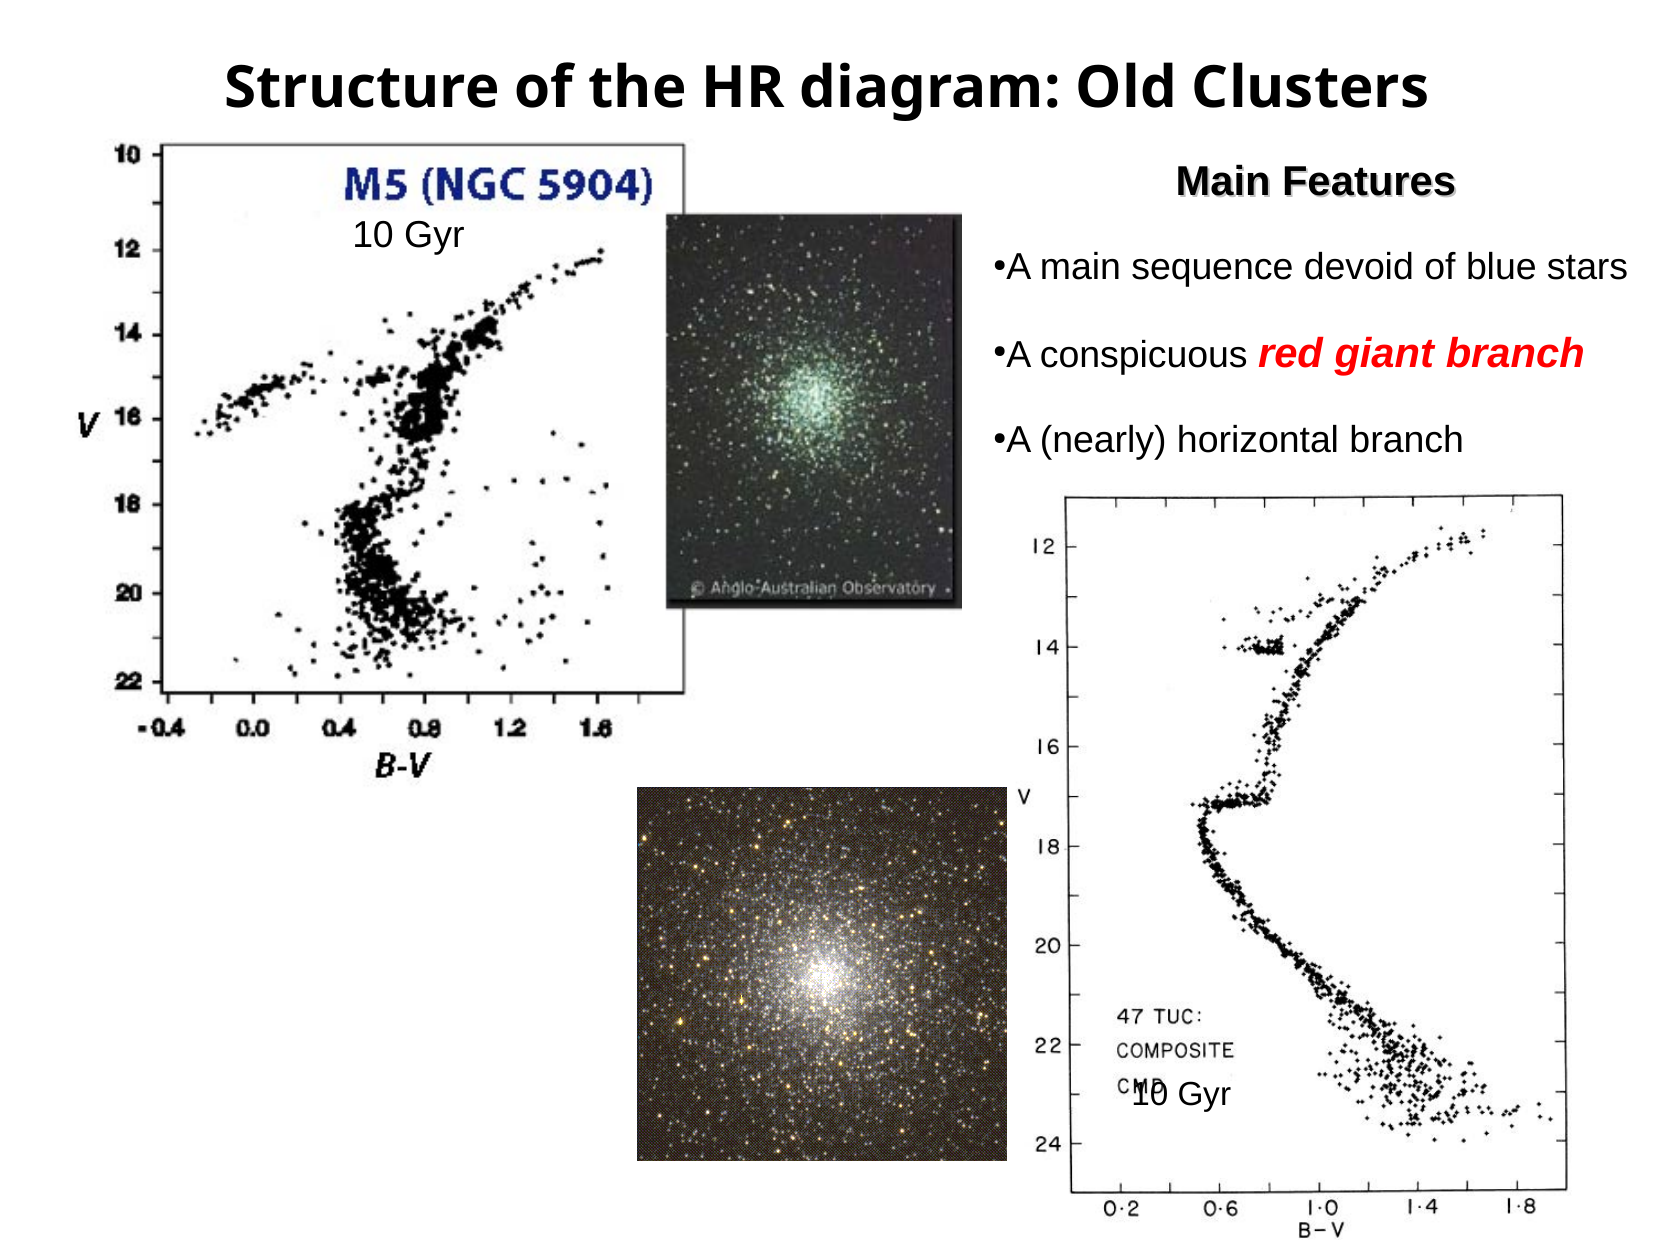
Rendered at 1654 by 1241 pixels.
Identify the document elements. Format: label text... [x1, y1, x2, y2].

text_box Main Features A main sequence devoid of blue stars A conspicuous red giant branch A (nearly) horizontal branch [978, 150, 1654, 468]
picture [61, 121, 1594, 1241]
text_box 10 Gyr [1050, 1068, 1313, 1121]
text_box Structure of the HR diagram: Old Clusters [0, 37, 1654, 121]
text_box 10 Gyr [337, 205, 601, 263]
